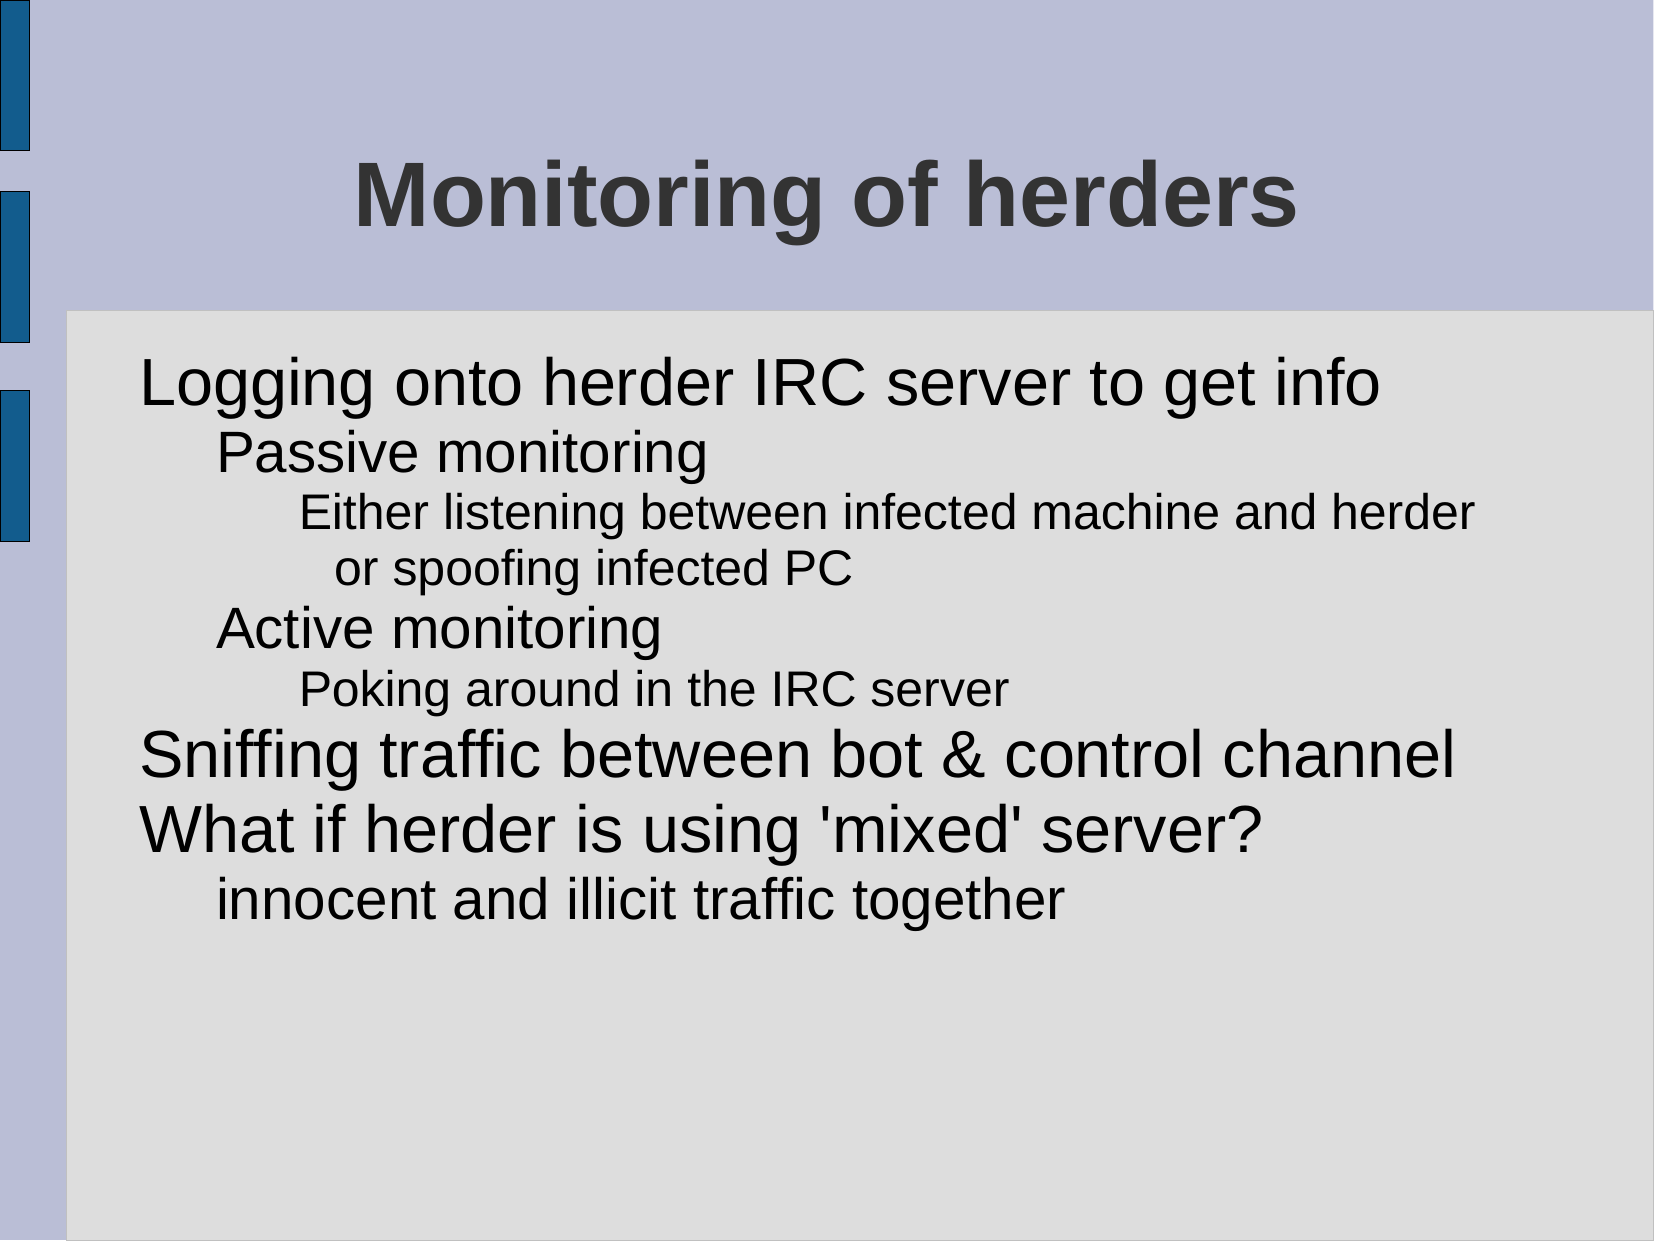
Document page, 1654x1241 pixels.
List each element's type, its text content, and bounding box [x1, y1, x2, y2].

title Monitoring of herders [121, 98, 1534, 291]
list Logging onto herder IRC server to get info Passive monitoring Either listening between infected machine and herder or spoofing infected PC Active monitoring Poking around in the IRC server Sniffing traffic between bot & control channel What if herder is using 'mixed' server? innocent and illicit traffic together [121, 344, 1534, 1112]
